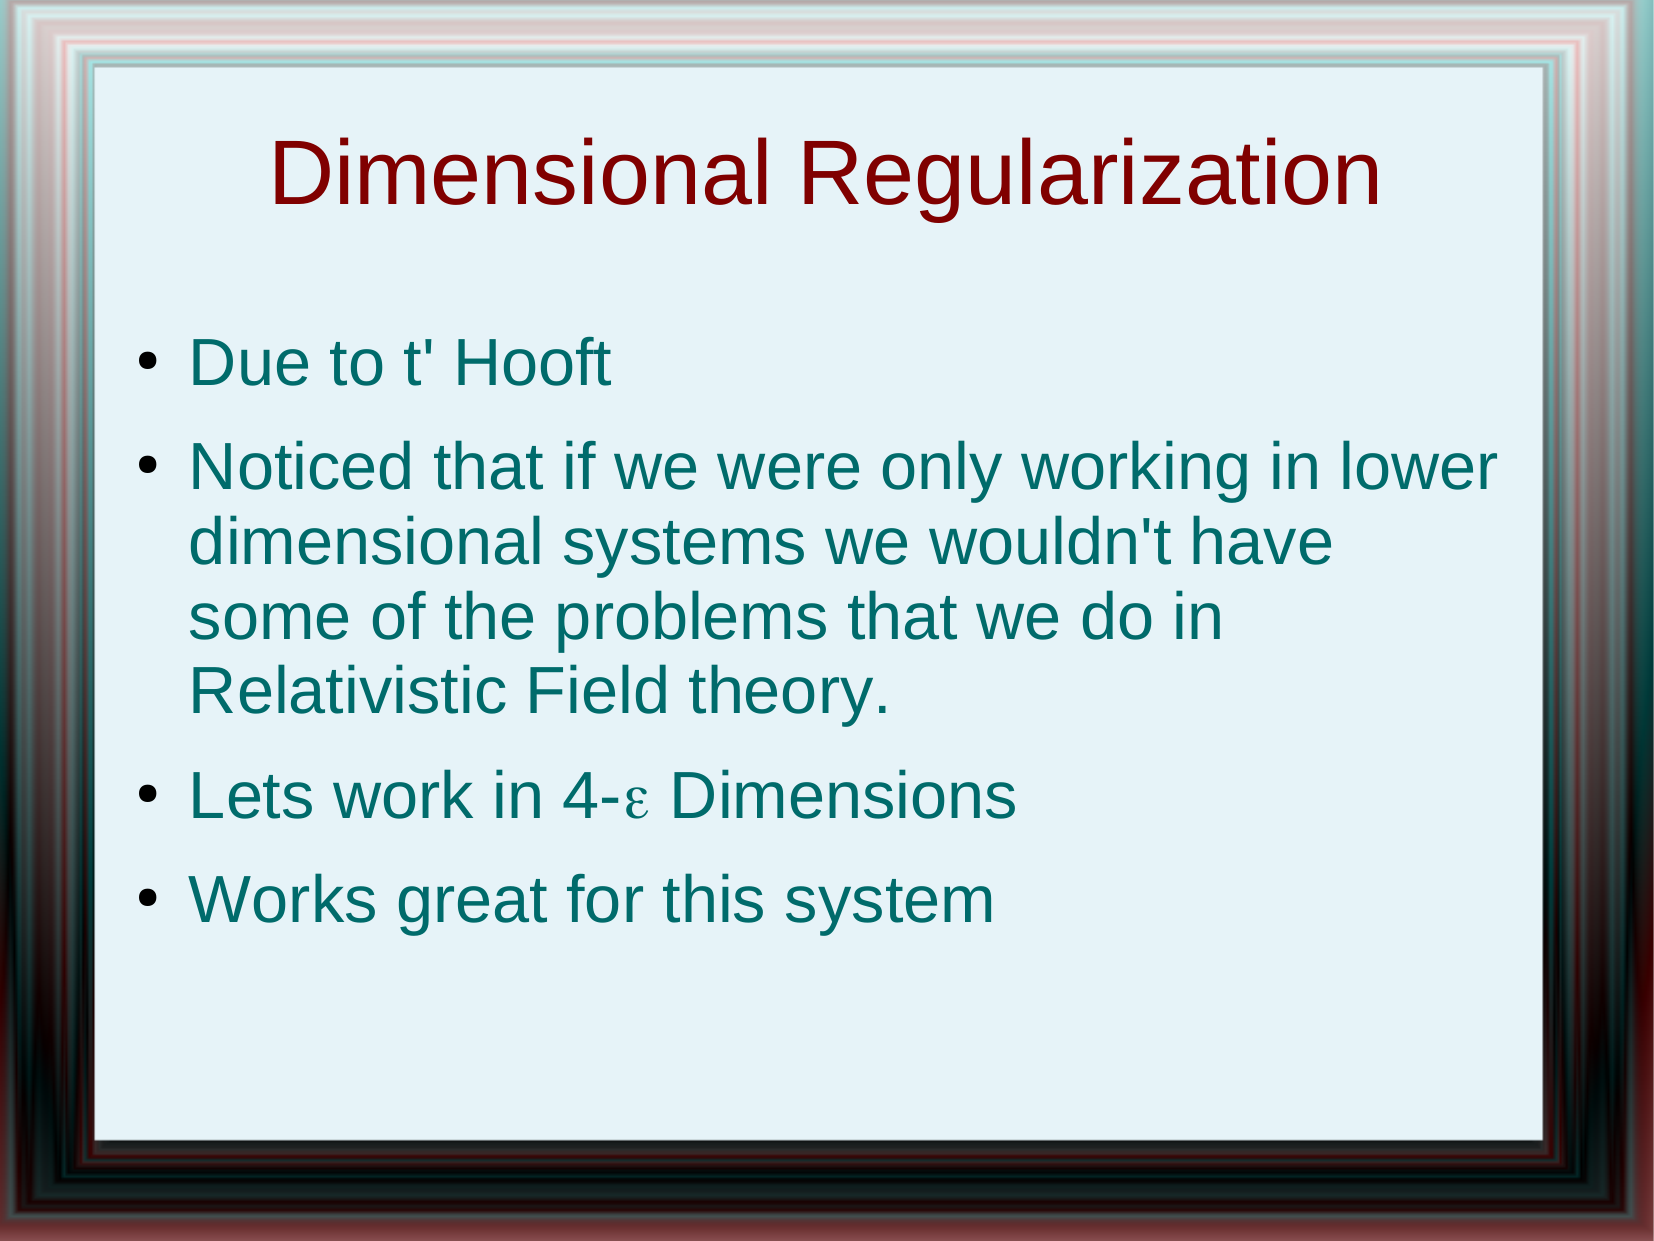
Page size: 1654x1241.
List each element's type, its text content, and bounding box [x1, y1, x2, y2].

title Dimensional Regularization [118, 88, 1536, 257]
list Due to t' Hooft Noticed that if we were only working in lower dimensional systems we wouldn't have some of the problems that we do in Relativistic Field theory. Lets work in 4-e Dimensions Works great for this system [118, 324, 1506, 945]
picture [0, 0, 1654, 1241]
